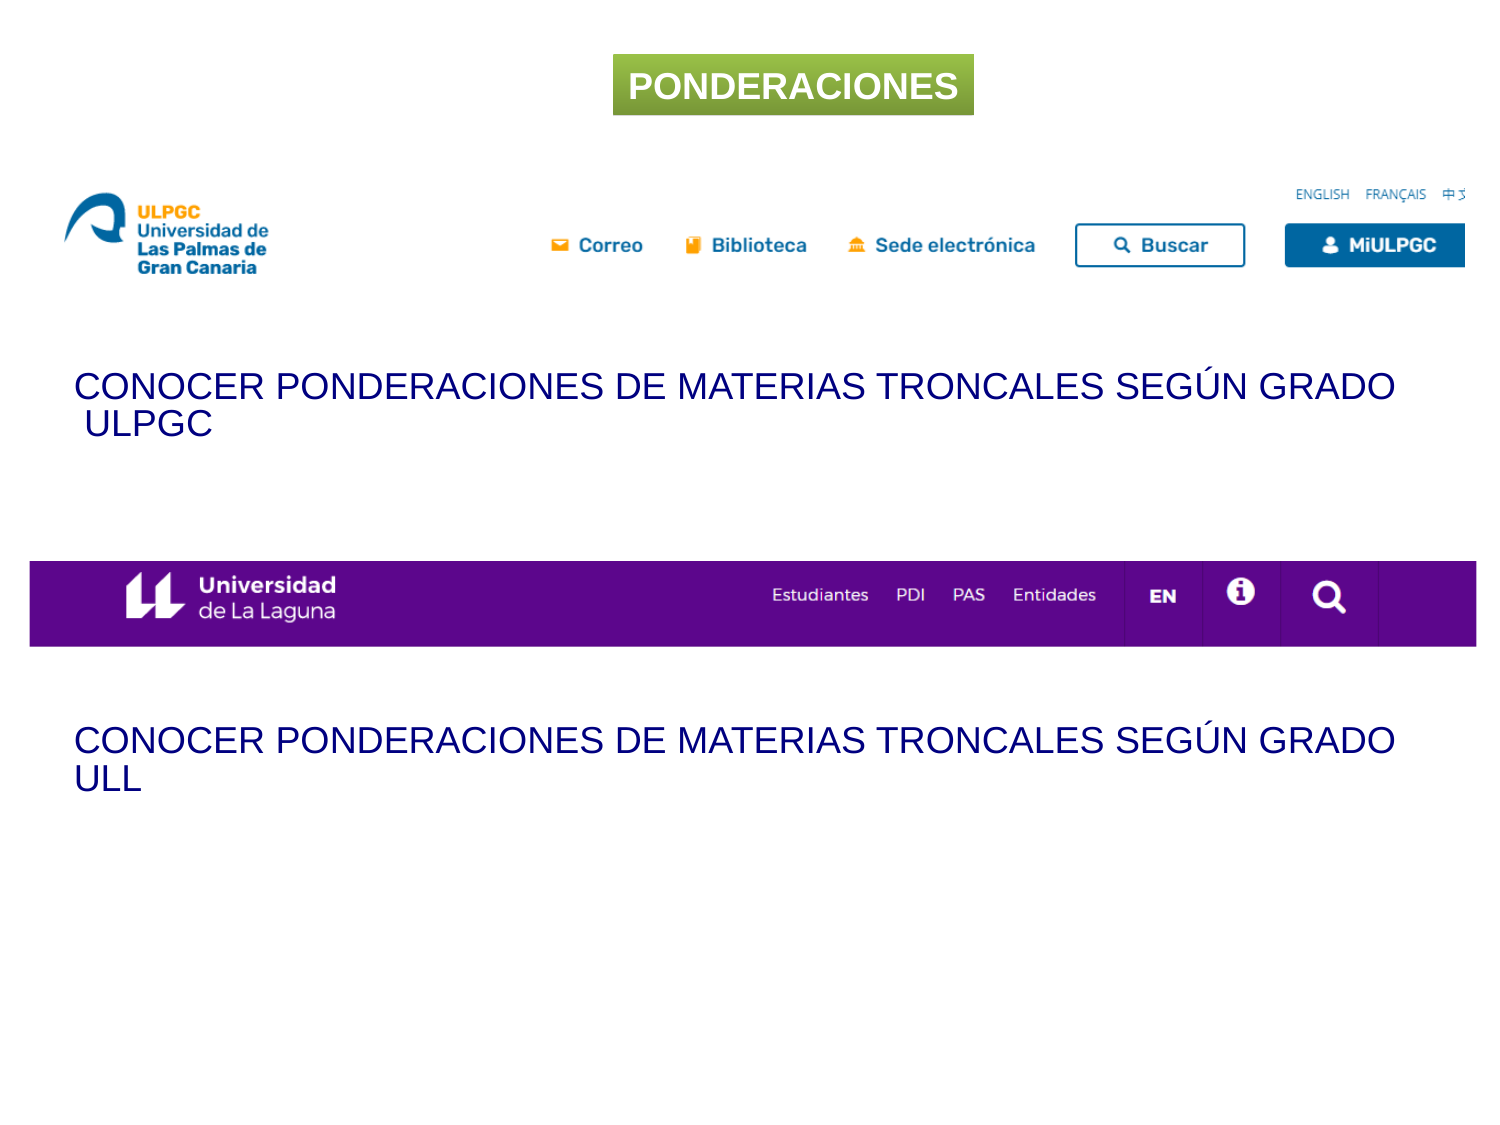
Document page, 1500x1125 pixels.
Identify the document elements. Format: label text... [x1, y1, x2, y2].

text_box PONDERACIONES [613, 54, 974, 115]
picture [29, 177, 1465, 296]
picture [29, 561, 1477, 650]
text_box CONOCER PONDERACIONES DE MATERIAS TRONCALES SEGÚN GRADO ULPGC [59, 354, 1418, 425]
text_box CONOCER PONDERACIONES DE MATERIAS TRONCALES SEGÚN GRADO ULL [59, 708, 1447, 827]
